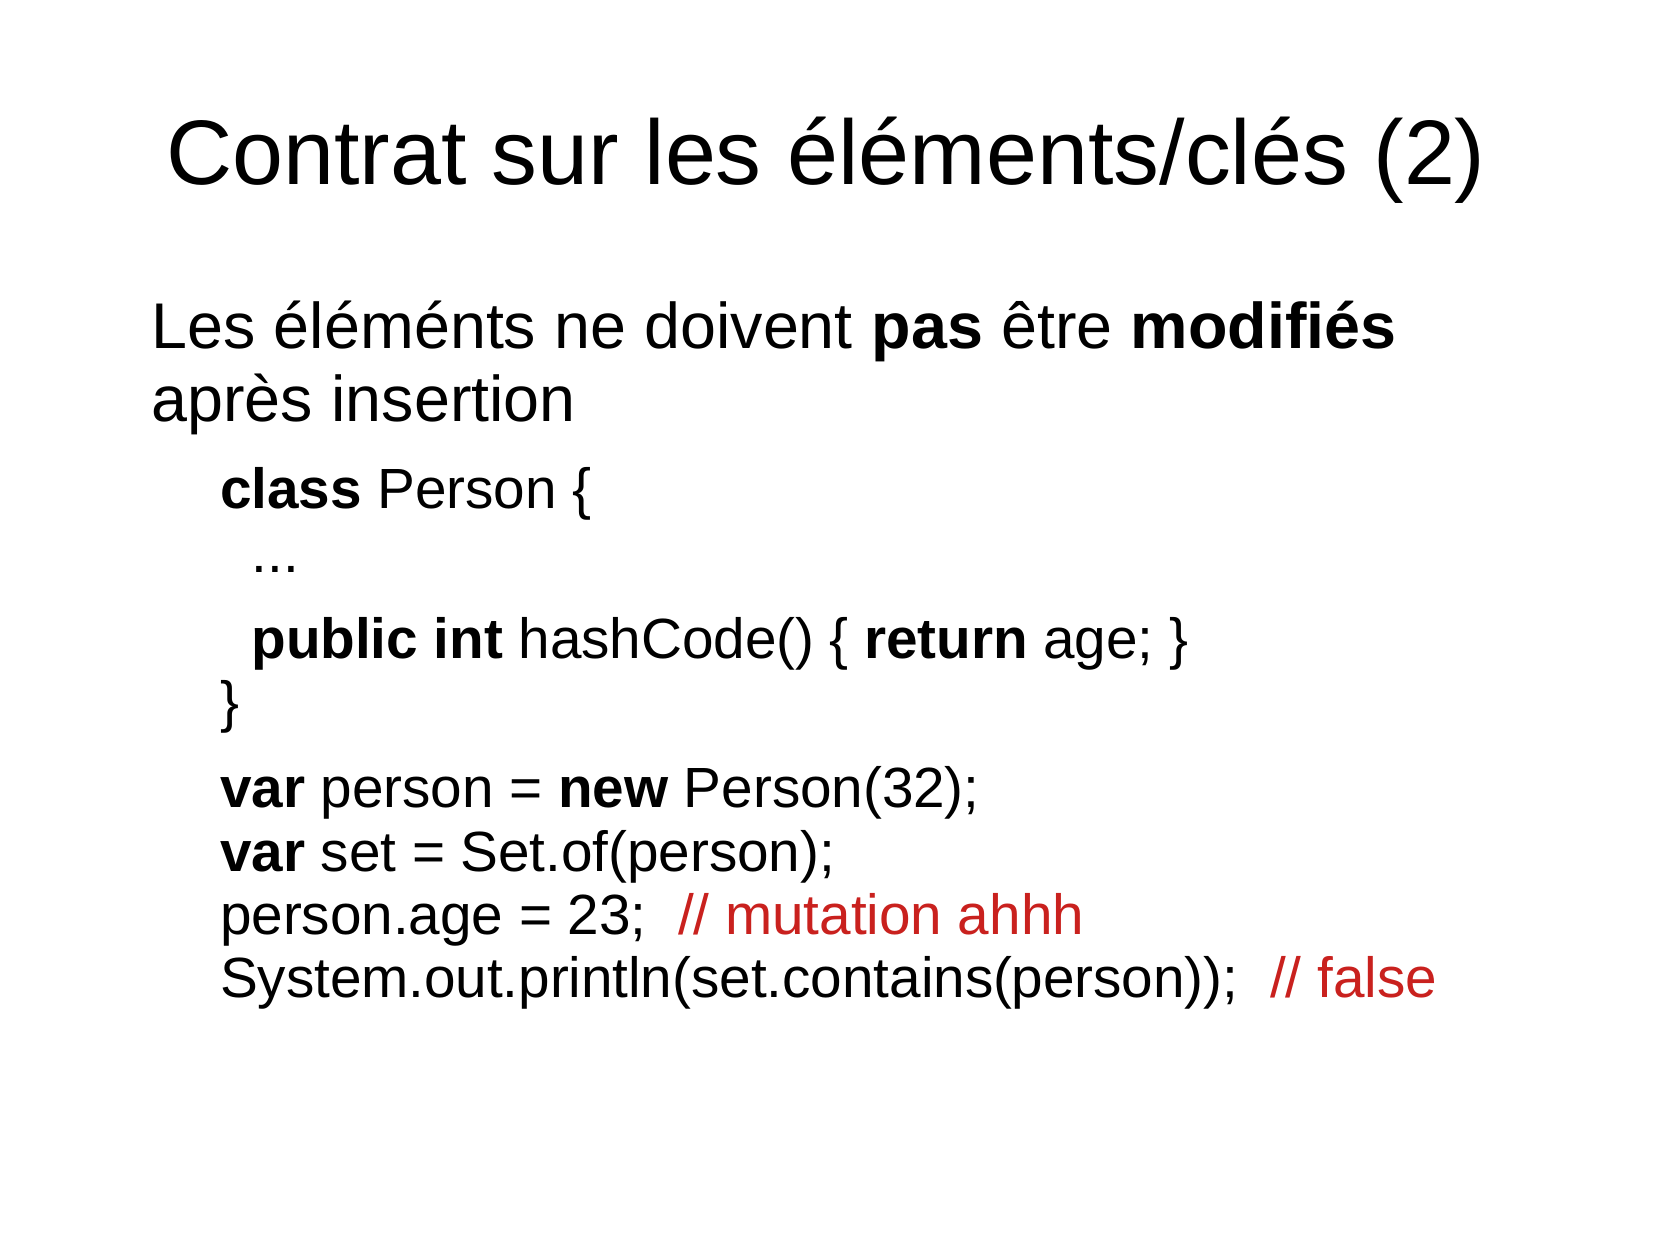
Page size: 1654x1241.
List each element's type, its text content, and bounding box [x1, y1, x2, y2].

list Les éléménts ne doivent pas être modifiés après insertion class Person { ... public int hashCode() { return age; } } var person = new Person(32); var set = Set.of(person); person.age = 23; // mutation ahhh System.out.println(set.contains(person)); // false [82, 290, 1571, 1010]
title Contrat sur les éléments/clés (2) [82, 49, 1571, 257]
